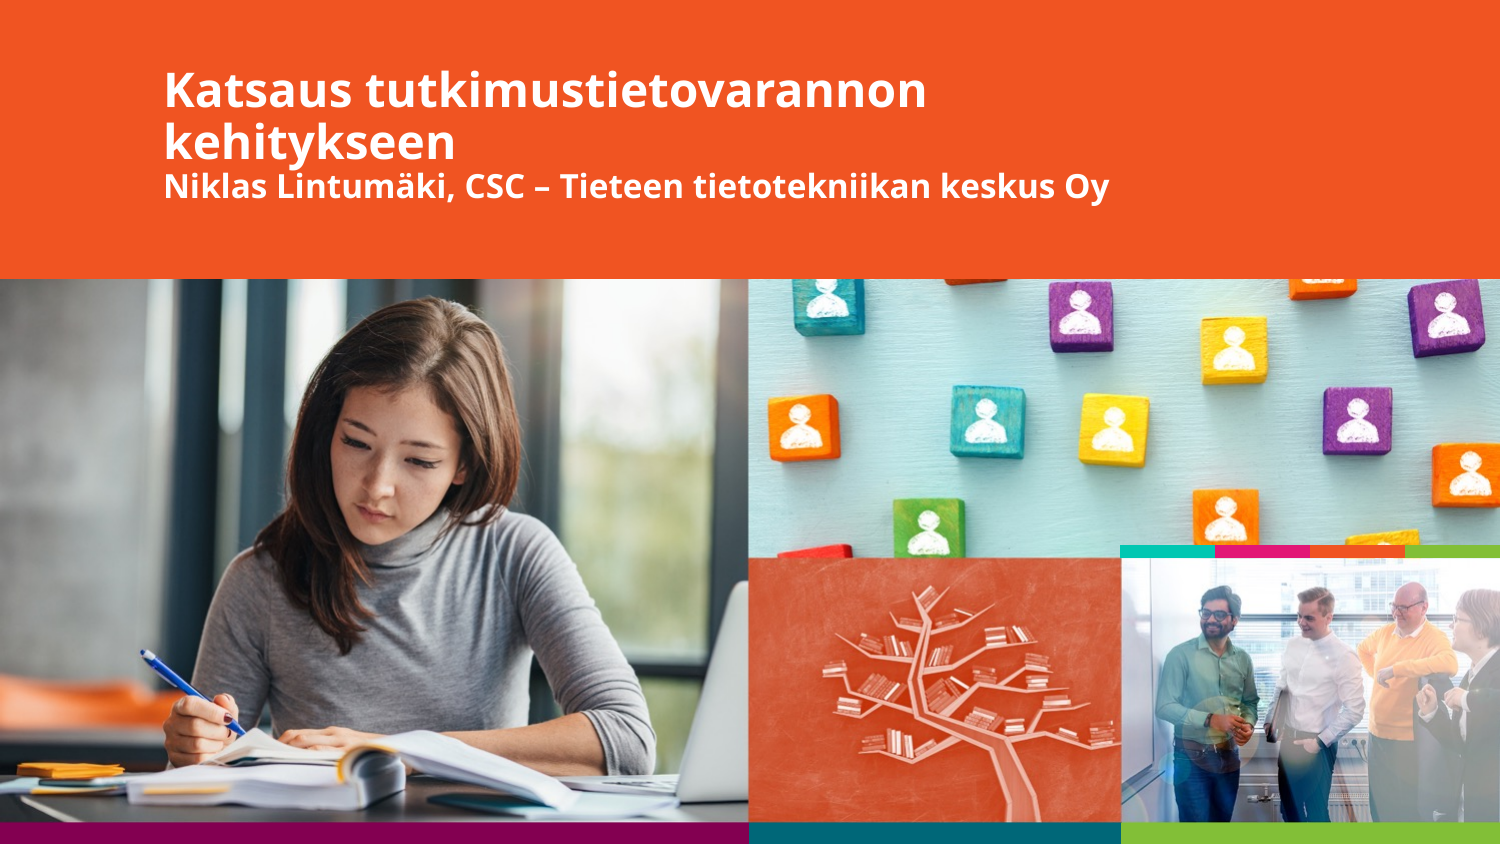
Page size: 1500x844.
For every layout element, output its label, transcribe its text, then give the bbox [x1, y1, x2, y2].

title Katsaus tutkimustietovarannon kehitykseen Niklas Lintumäki, CSC – Tieteen tietotekniikan keskus Oy [152, 45, 1191, 227]
